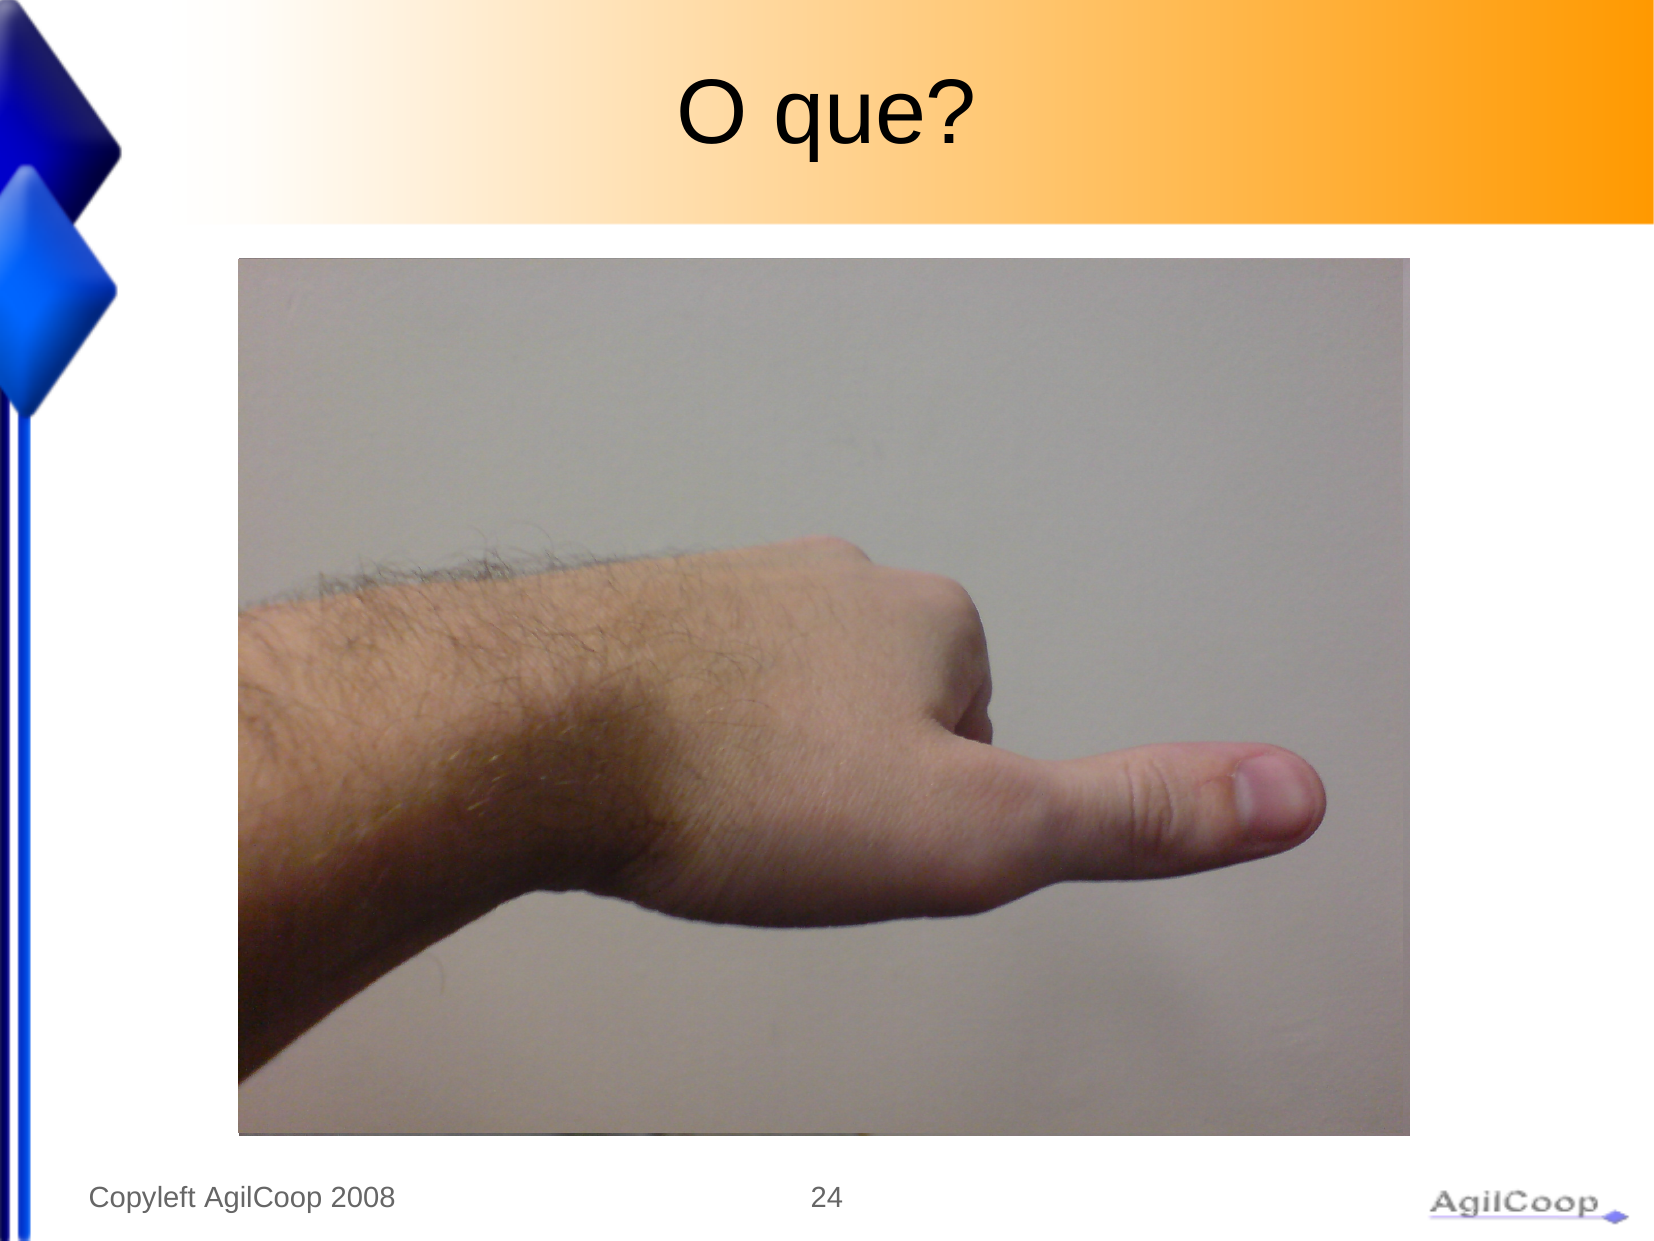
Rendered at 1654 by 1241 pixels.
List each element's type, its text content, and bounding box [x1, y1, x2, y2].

picture [0, 0, 1654, 1241]
title O que? [82, 8, 1571, 216]
